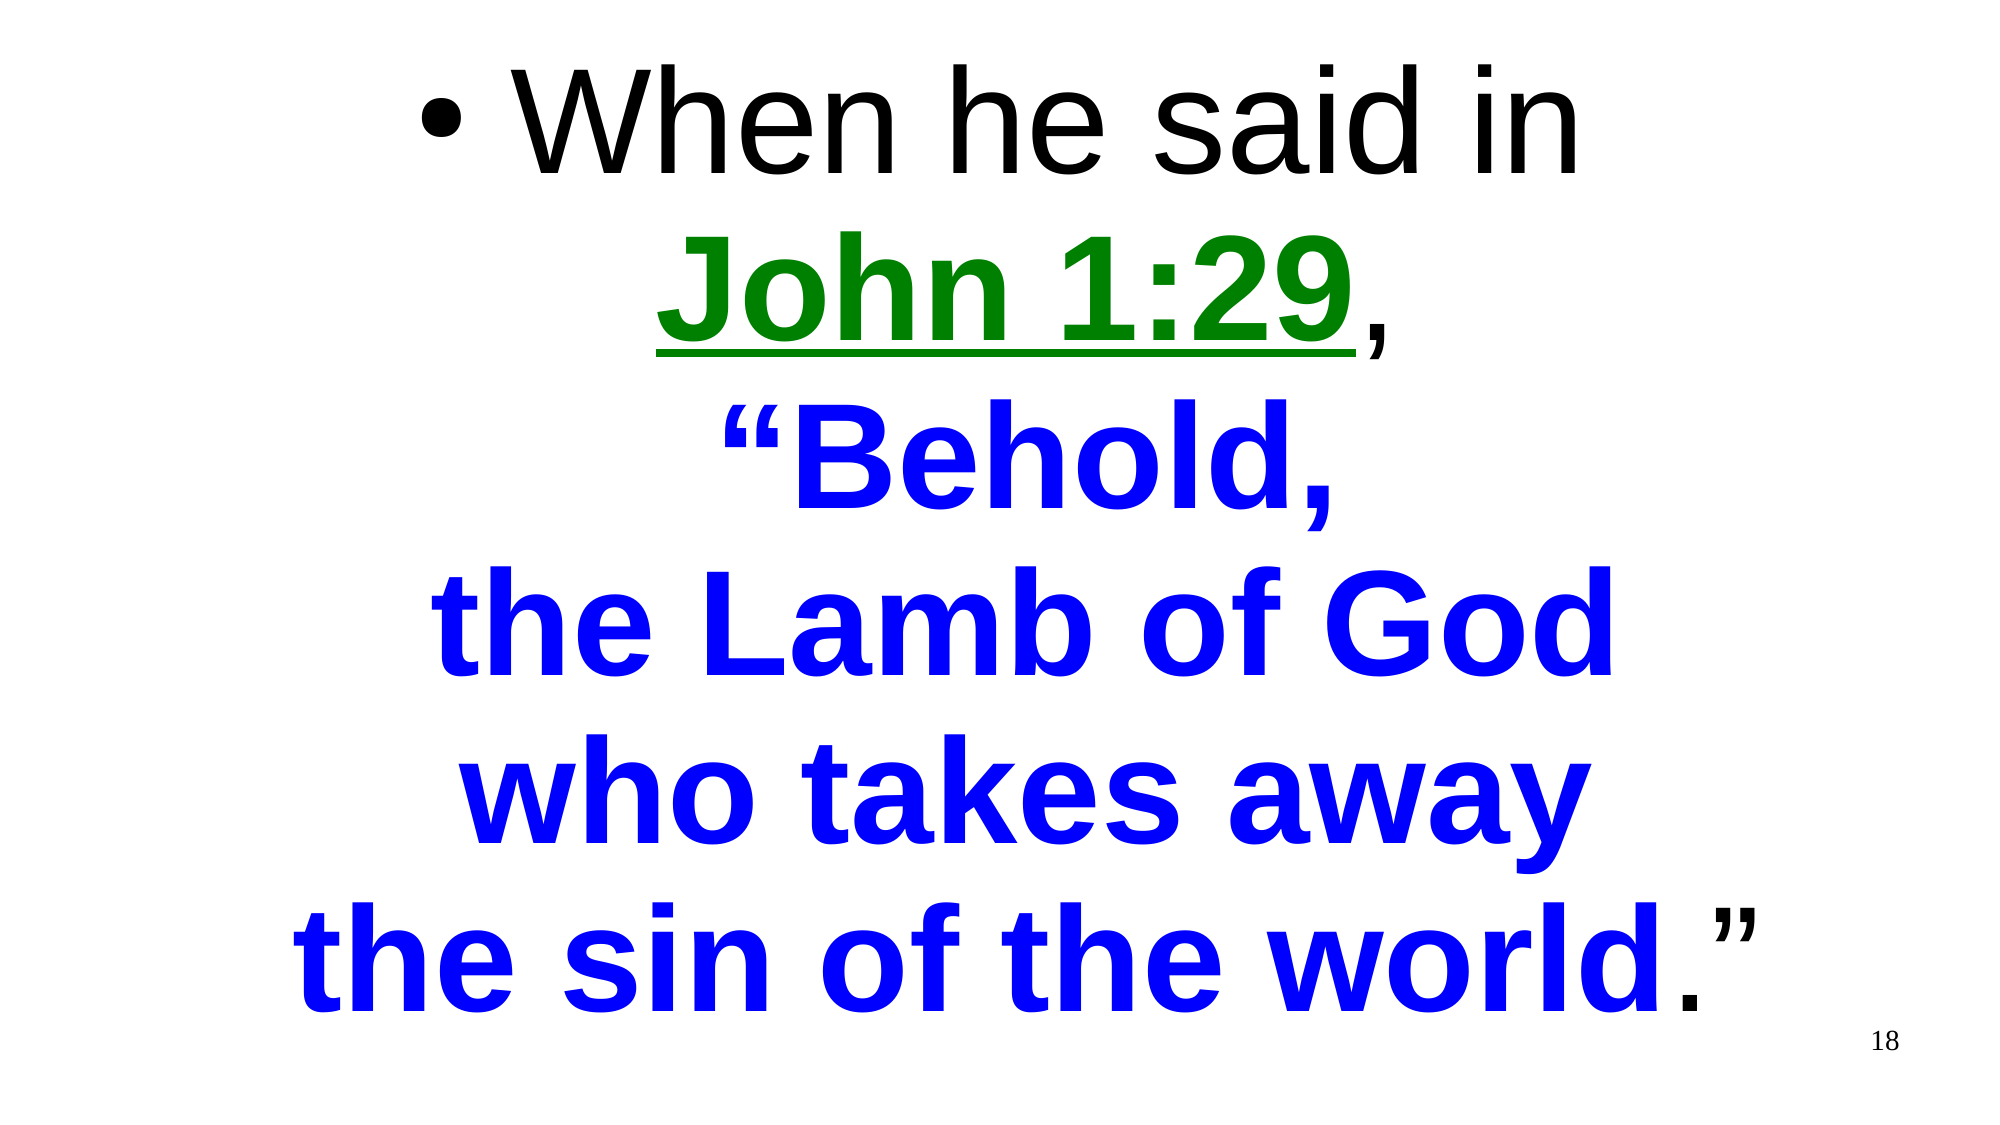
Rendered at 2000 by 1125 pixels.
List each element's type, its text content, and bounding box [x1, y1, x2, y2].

list When he said in John 1:29, “Behold, the Lamb of God who takes away the sin of the world.” [37, 37, 1988, 1088]
